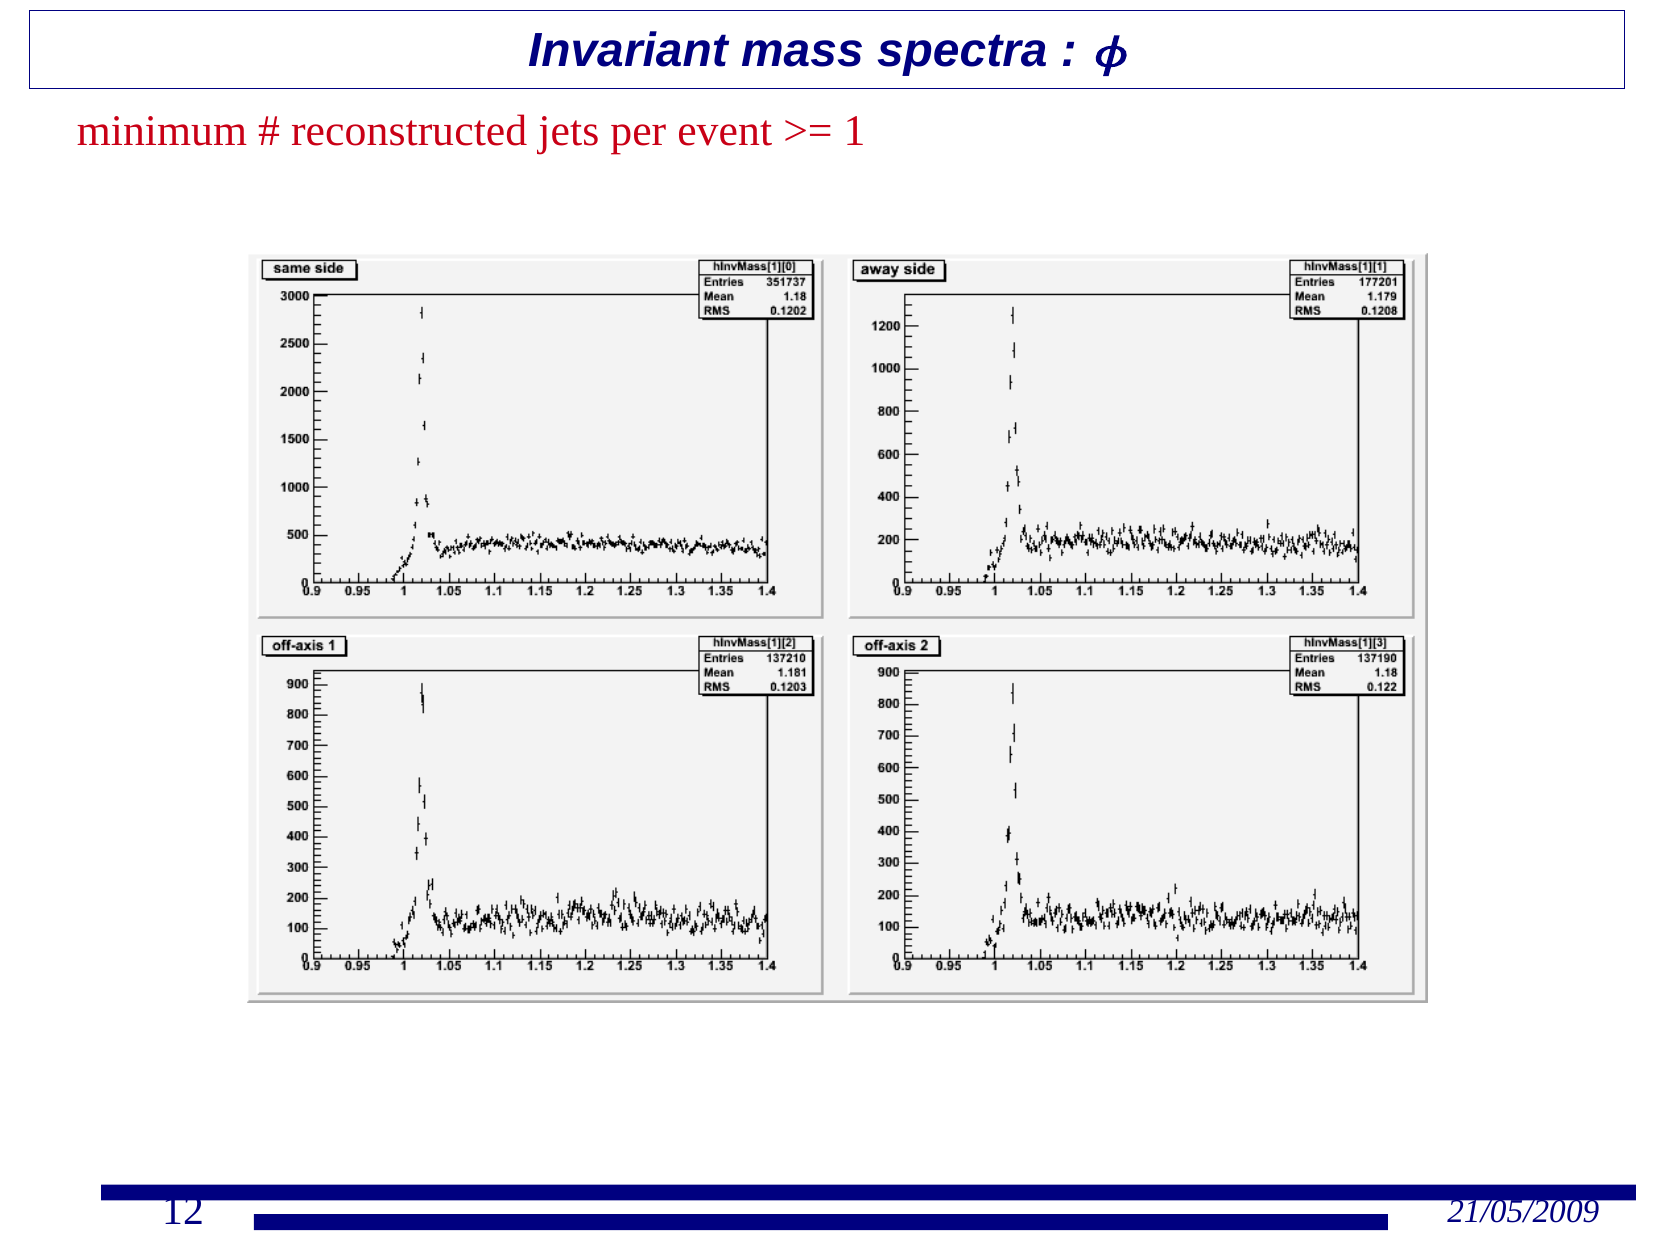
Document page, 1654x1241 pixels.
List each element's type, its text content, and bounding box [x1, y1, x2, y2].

list minimum # reconstructed jets per event >= 1 [59, 106, 1595, 341]
title Invariant mass spectra :  [29, 10, 1625, 89]
text_box 12 [124, 1187, 243, 1241]
picture [246, 341, 1428, 1003]
